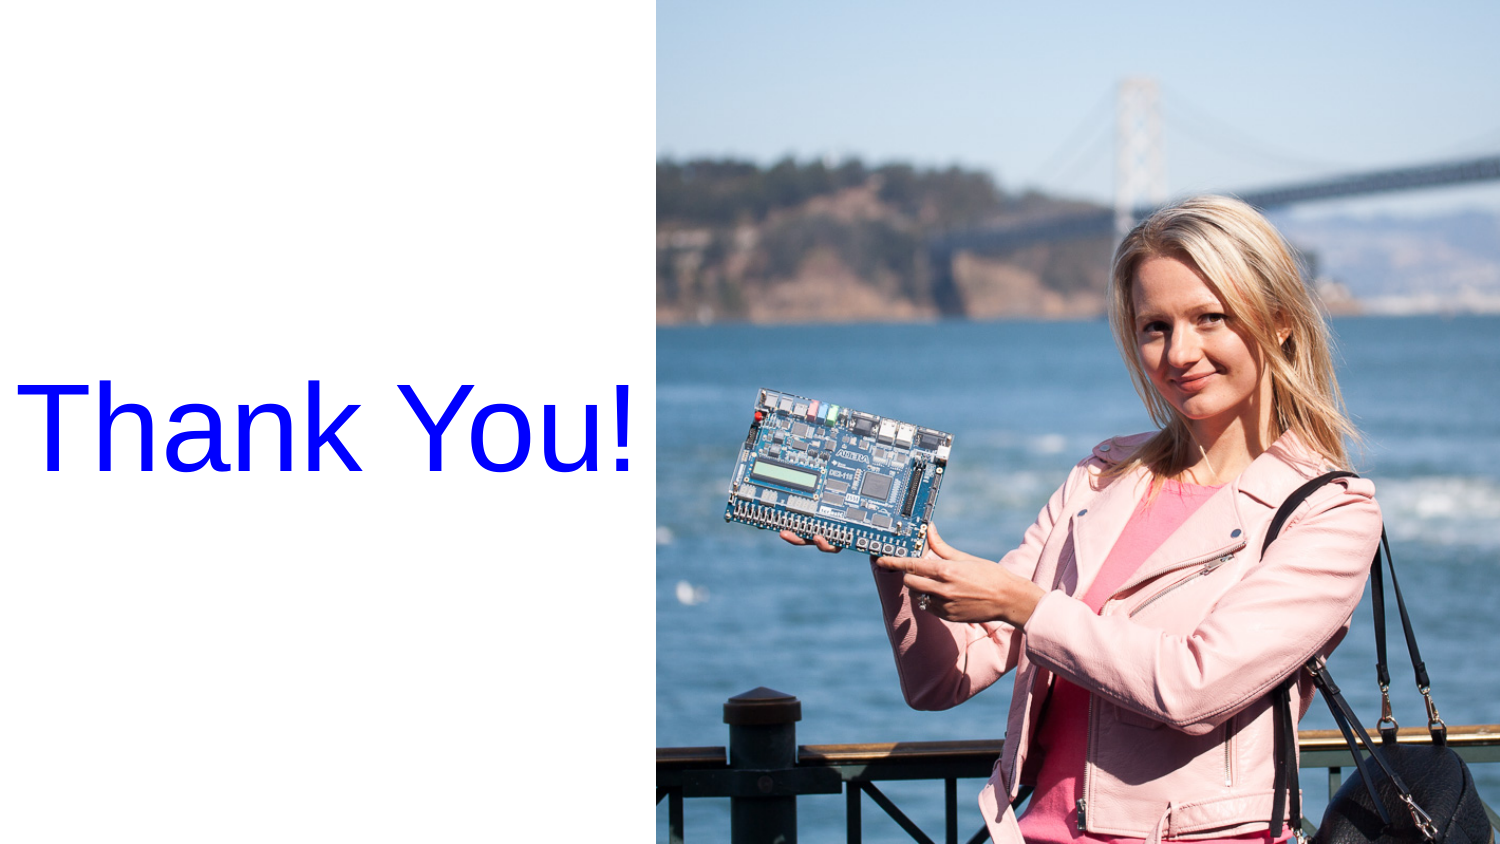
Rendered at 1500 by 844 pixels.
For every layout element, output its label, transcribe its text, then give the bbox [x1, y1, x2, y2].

text_box Thank You! [0, 0, 657, 844]
picture [657, 0, 1500, 844]
